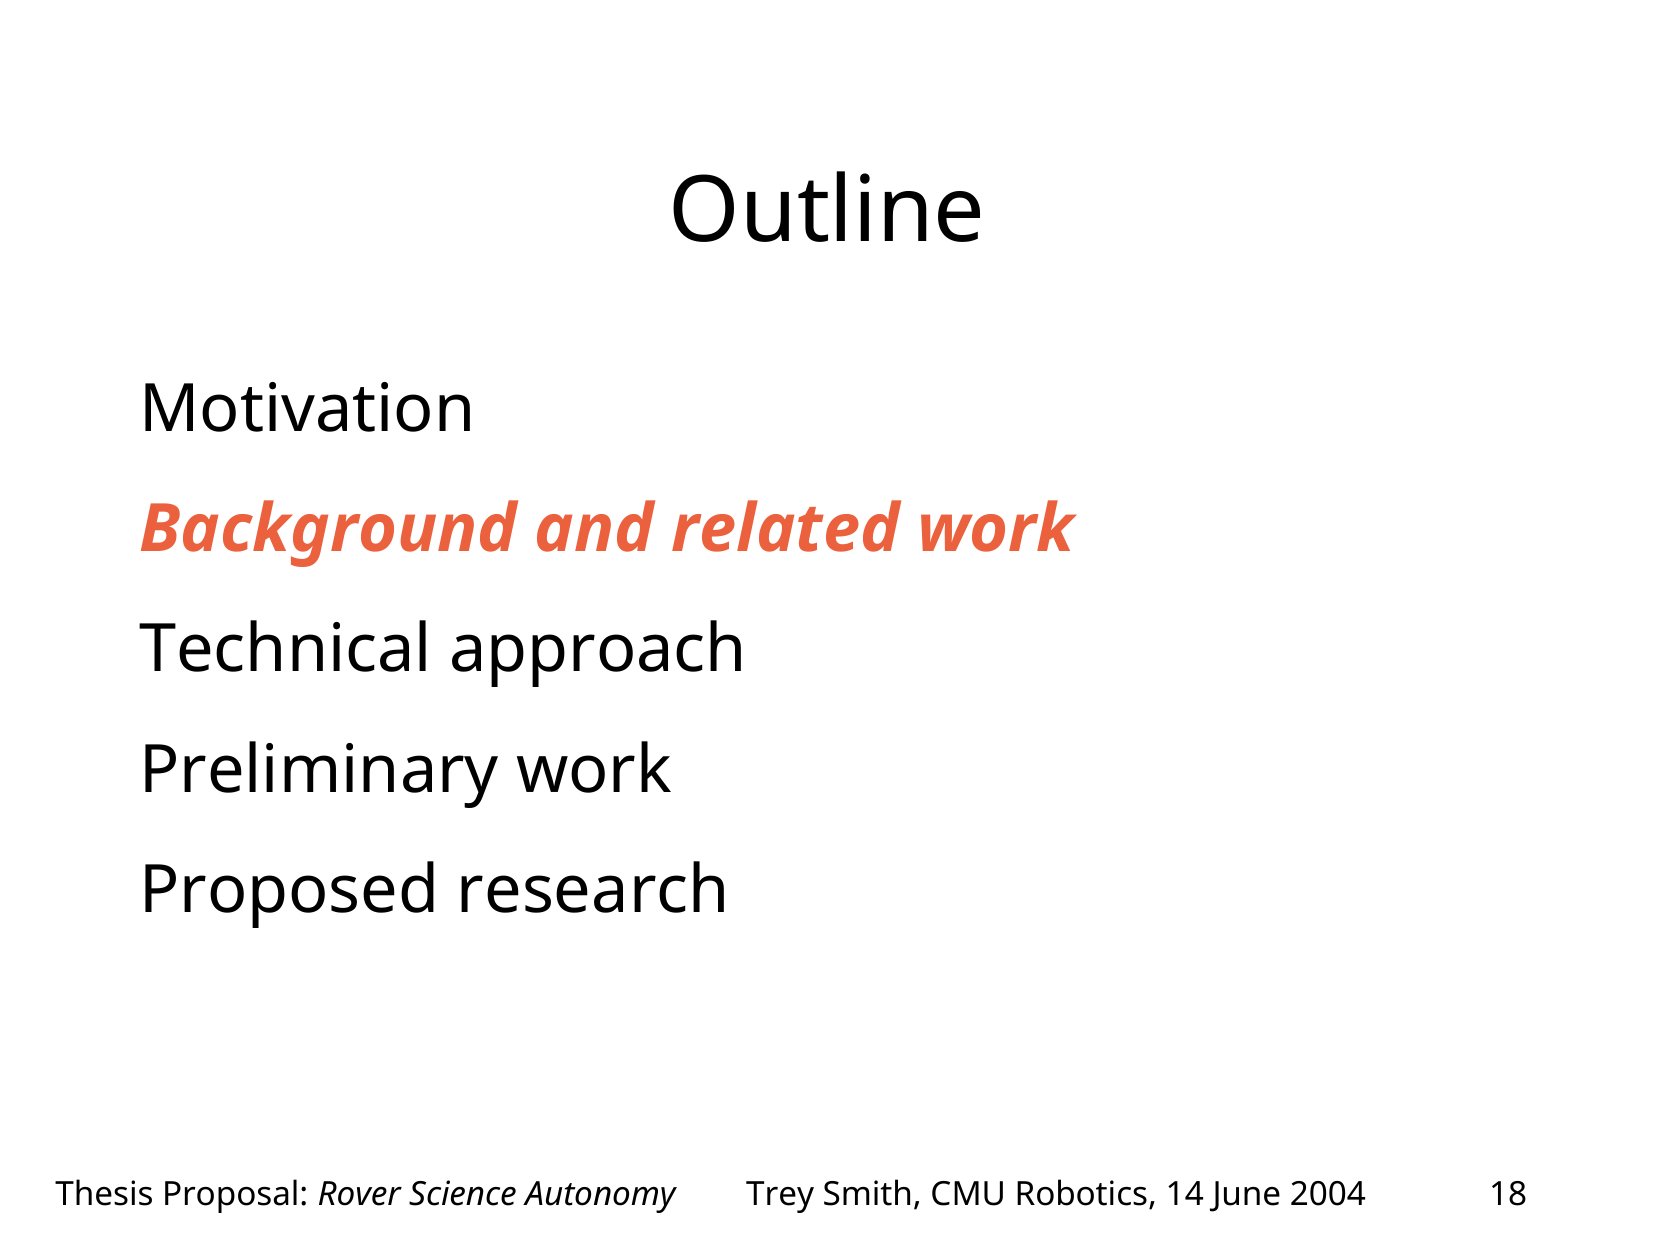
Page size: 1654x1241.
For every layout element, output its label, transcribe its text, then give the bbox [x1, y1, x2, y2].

title Outline [121, 102, 1534, 311]
list Motivation Background and related work Technical approach Preliminary work Proposed research [121, 360, 1534, 1127]
